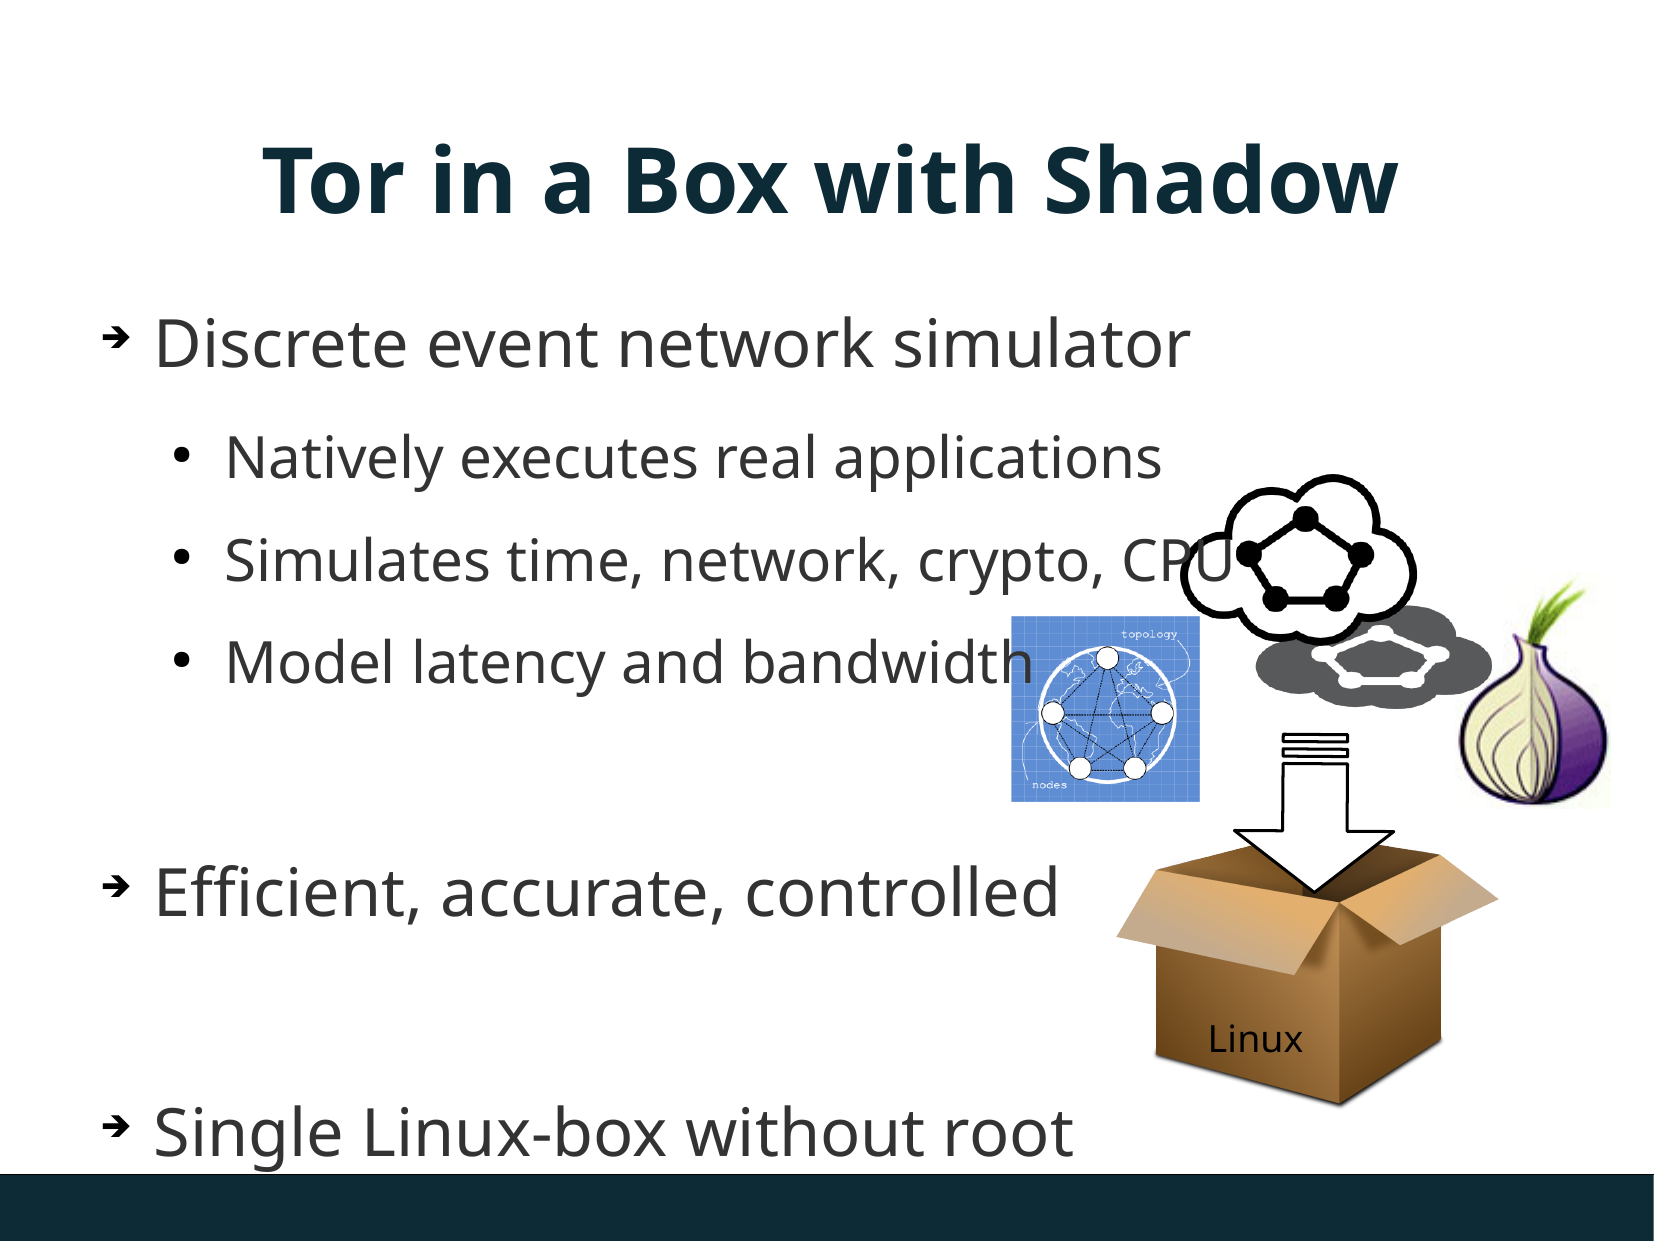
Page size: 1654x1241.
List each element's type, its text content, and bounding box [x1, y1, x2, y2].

picture [1571, 572, 1611, 809]
list Discrete event network simulator Natively executes real applications Simulates time, network, crypto, CPU Model latency and bandwidth Efficient, accurate, controlled Single Linux-box without root [82, 296, 1571, 1115]
title Tor in a Box with Shadow [86, 74, 1575, 282]
text_box Linux [1192, 1005, 1306, 1064]
